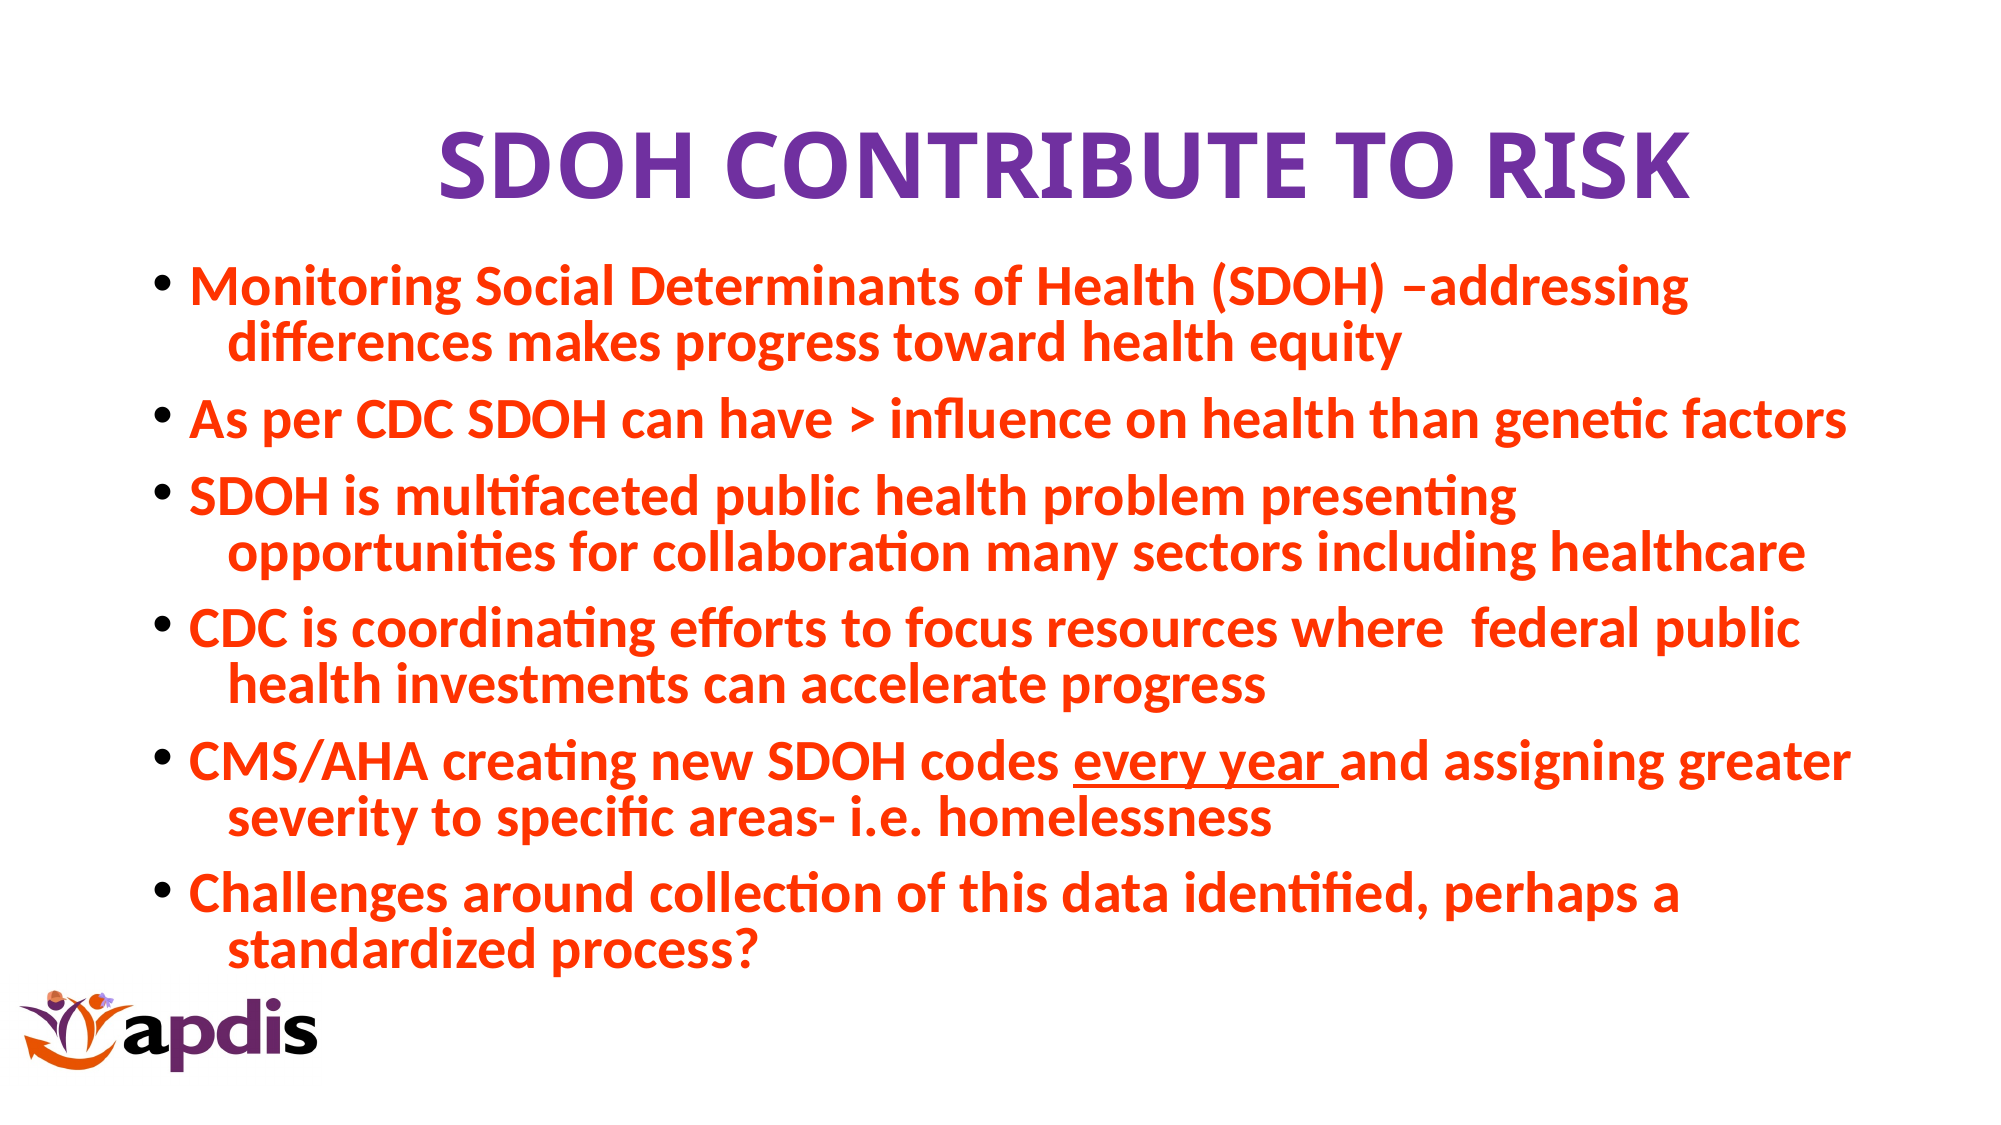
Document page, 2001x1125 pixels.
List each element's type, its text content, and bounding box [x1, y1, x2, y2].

title SDOH CONTRIBUTE TO RISK [137, 59, 1863, 253]
list Monitoring Social Determinants of Health (SDOH) –addressing differences makes progress toward health equity As per CDC SDOH can have > influence on health than genetic factors SDOH is multifaceted public health problem presenting opportunities for collaboration many sectors including healthcare CDC is coordinating efforts to focus resources where federal public health investments can accelerate progress CMS/AHA creating new SDOH codes every year and assigning greater severity to specific areas- i.e. homelessness Challenges around collection of this data identified, perhaps a standardized process? [137, 253, 1873, 1014]
picture [0, 974, 322, 1087]
